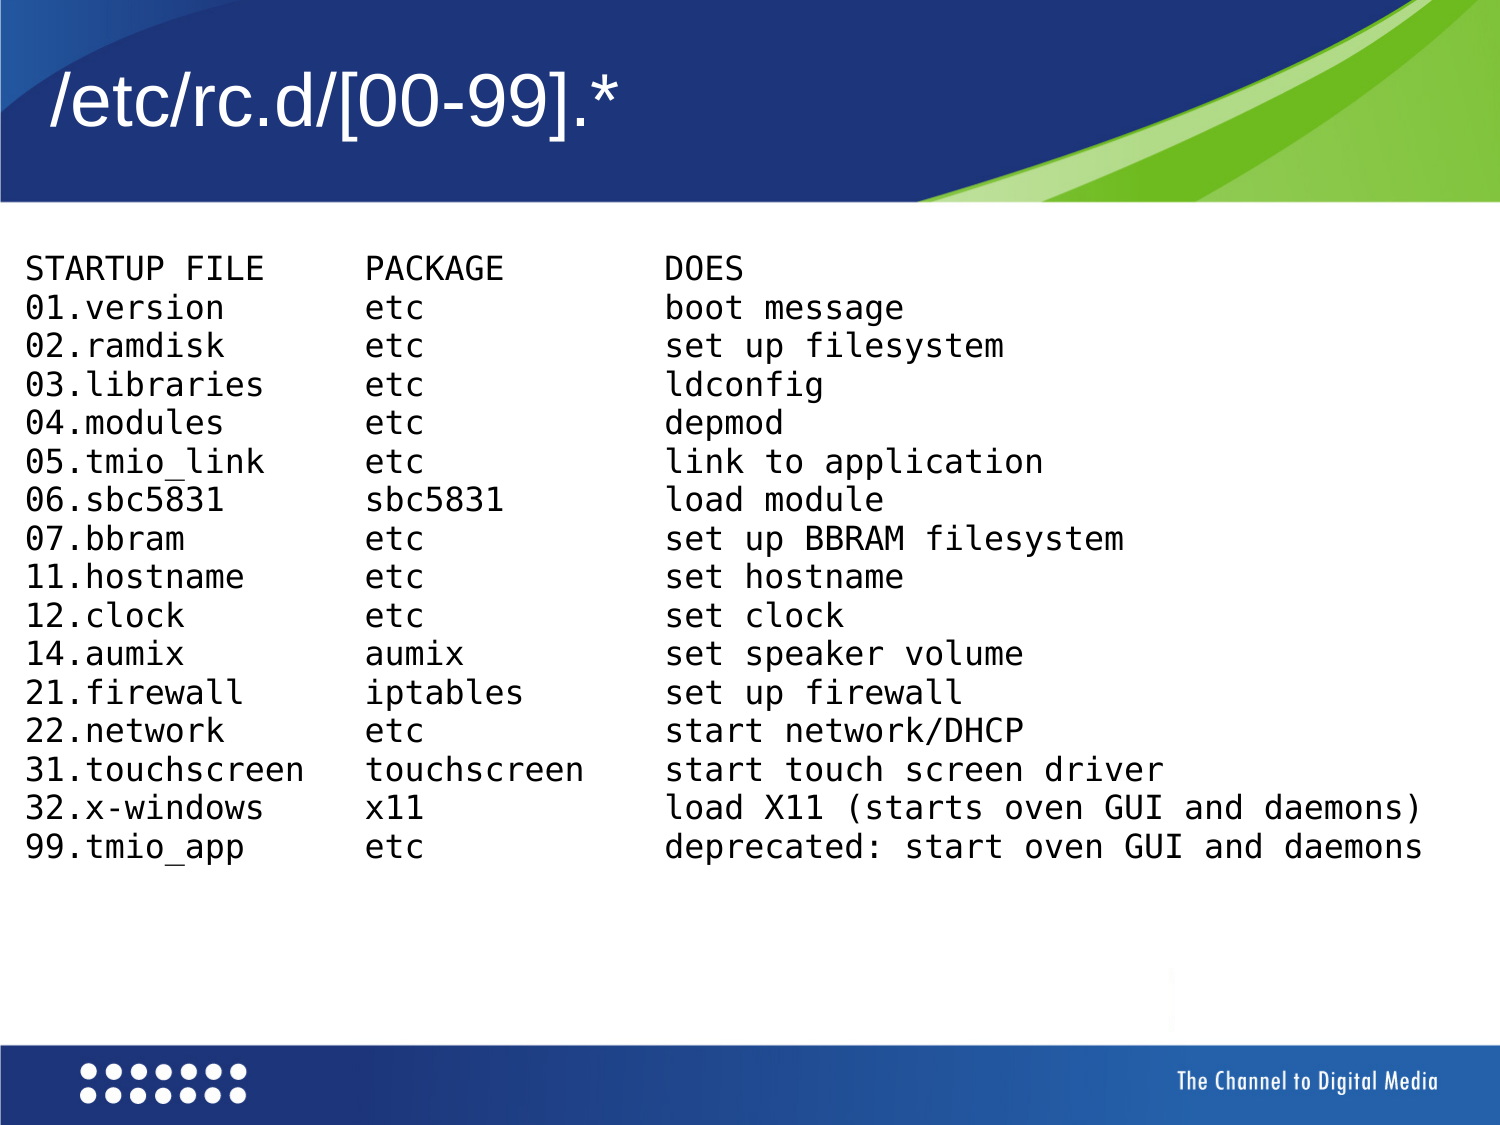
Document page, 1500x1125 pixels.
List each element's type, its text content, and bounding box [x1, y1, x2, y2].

list STARTUP FILE PACKAGE DOES 01.version etc boot message 02.ramdisk etc set up filesystem 03.libraries etc ldconfig 04.modules etc depmod 05.tmio_link etc link to application 06.sbc5831 sbc5831 load module 07.bbram etc set up BBRAM filesystem 11.hostname etc set hostname 12.clock etc set clock 14.aumix aumix set speaker volume 21.firewall iptables set up firewall 22.network etc start network/DHCP 31.touchscreen touchscreen start touch screen driver 32.x-windows x11 load X11 (starts oven GUI and daemons) 99.tmio_app etc deprecated: start oven GUI and daemons [24, 249, 1463, 986]
title /etc/rc.d/[00-99].* [50, 32, 1450, 168]
picture [0, 0, 1500, 1125]
